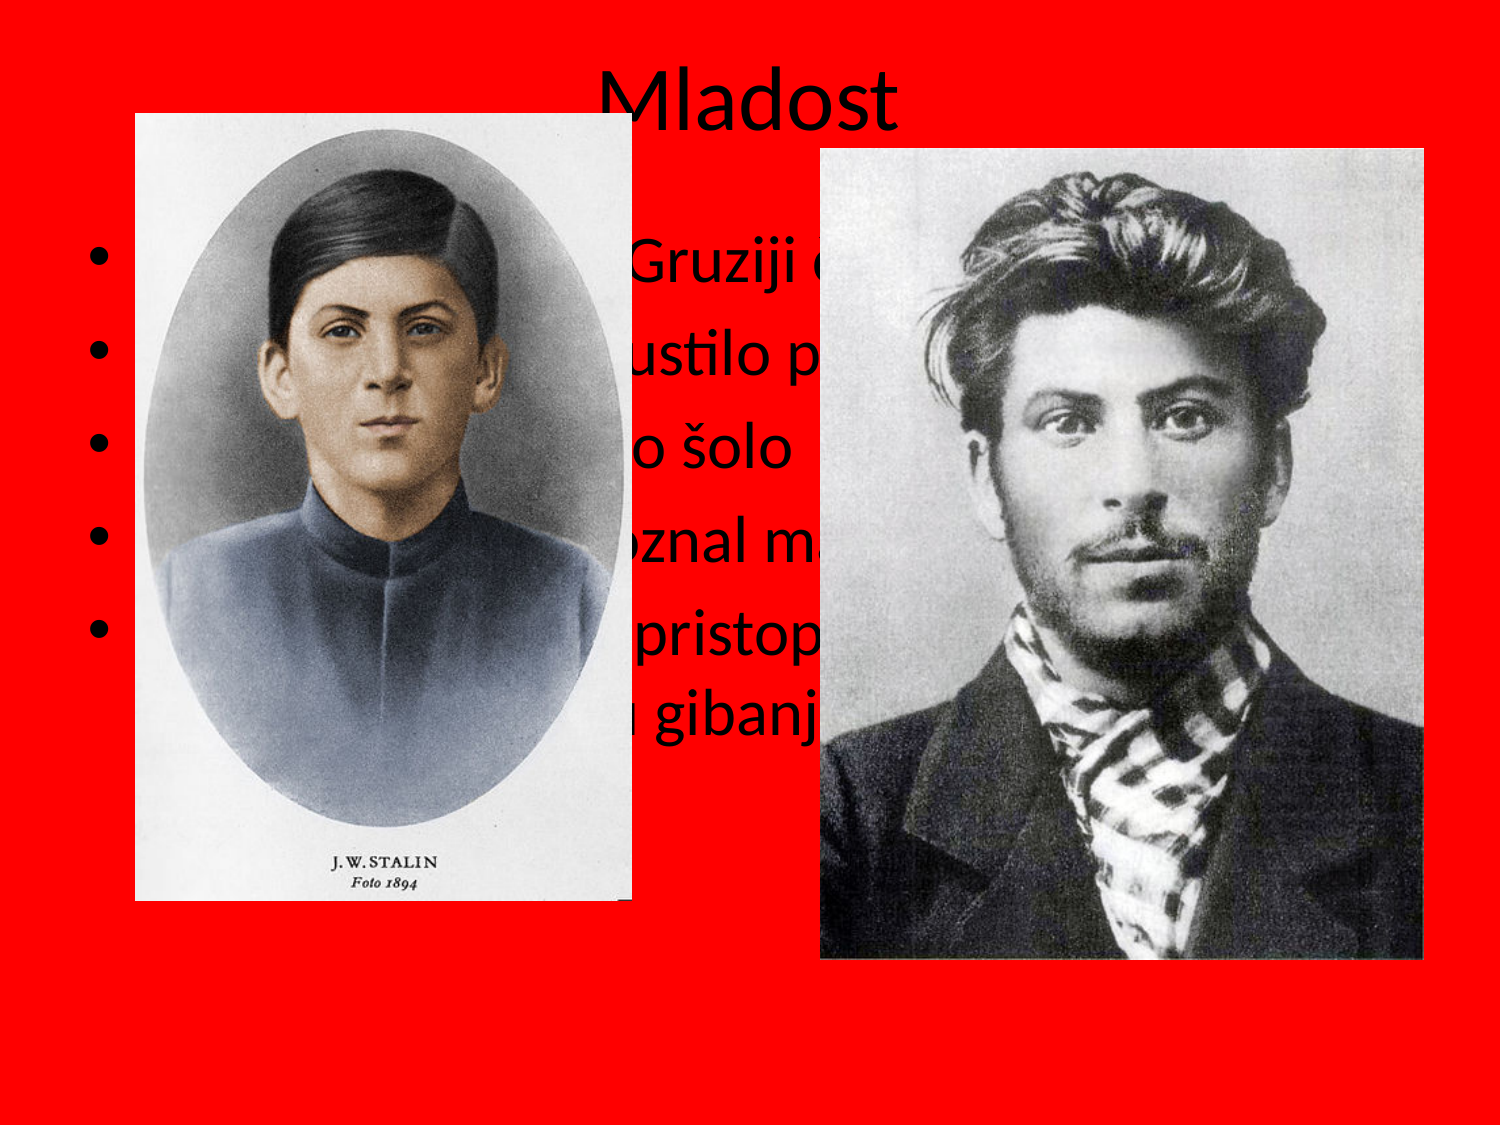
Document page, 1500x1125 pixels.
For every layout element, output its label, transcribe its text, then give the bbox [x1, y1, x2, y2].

title Mladost [73, 0, 1424, 188]
list Rojen leta 1978 v Gruziji čevljarju in gospodinji Surovo otroštvo pustilo pečat Obiskoval cerkveno šolo Med šolanjem spoznal marksizem V najstniških letih pristopil k revolucionarnemu gibanju [72, 208, 820, 951]
picture [820, 148, 1424, 960]
picture [135, 113, 632, 902]
